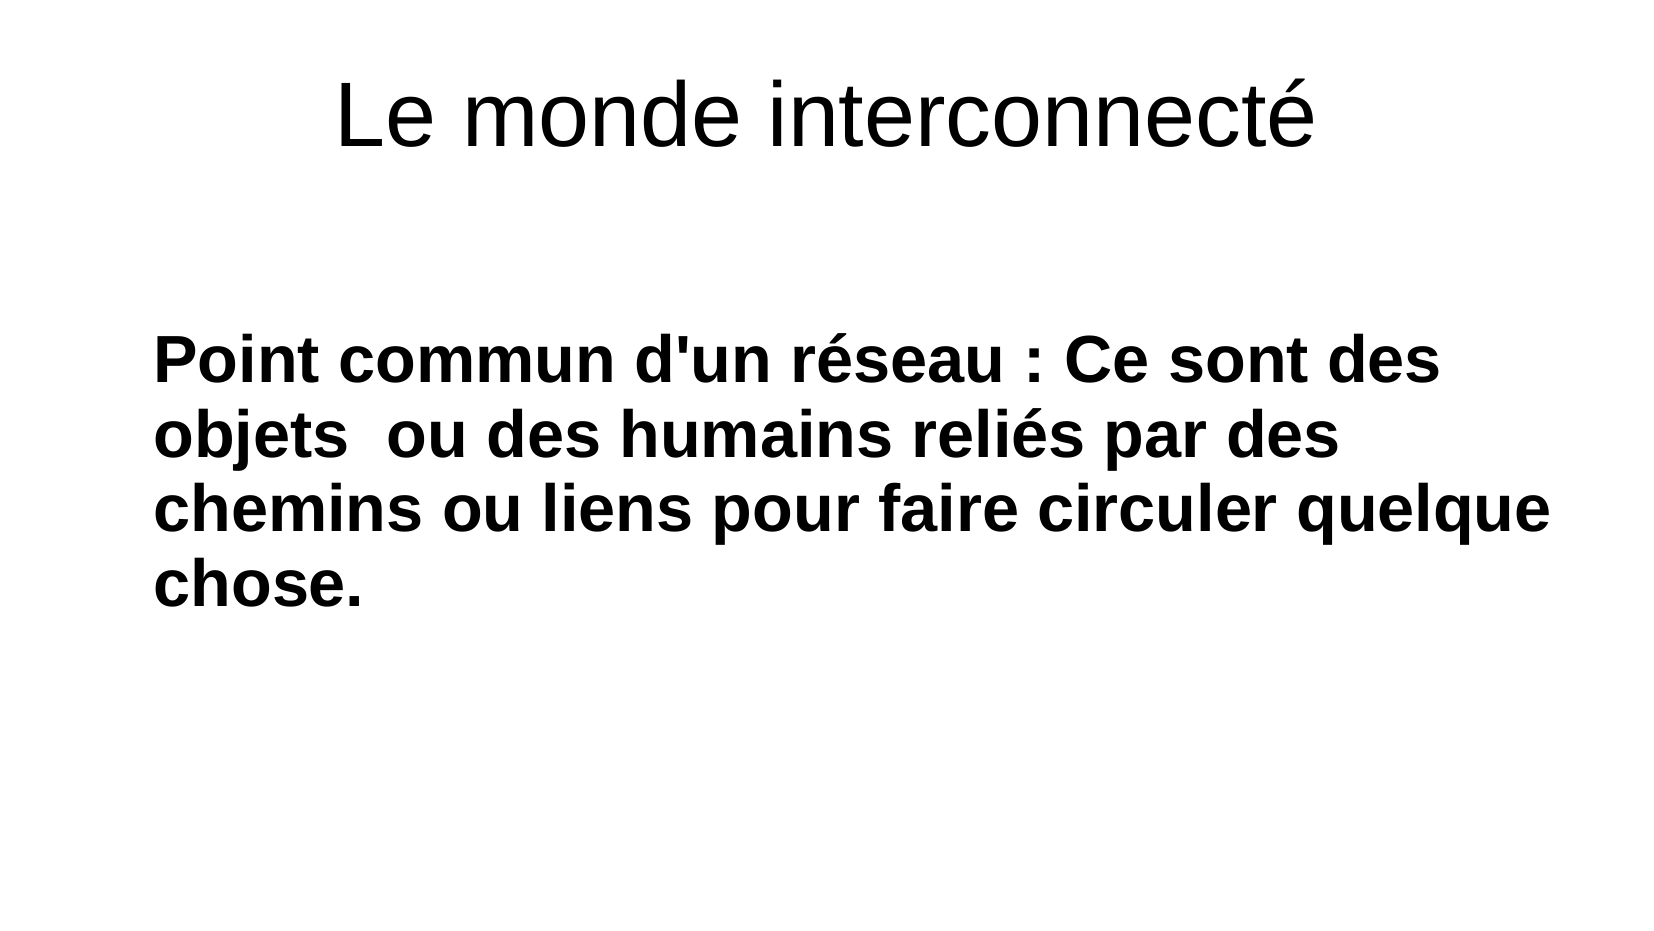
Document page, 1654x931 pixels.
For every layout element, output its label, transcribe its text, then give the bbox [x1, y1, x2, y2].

title Le monde interconnecté [82, 37, 1571, 193]
list Point commun d'un réseau : Ce sont des objets ou des humains reliés par des chemins ou liens pour faire circuler quelque chose. [82, 217, 1571, 758]
